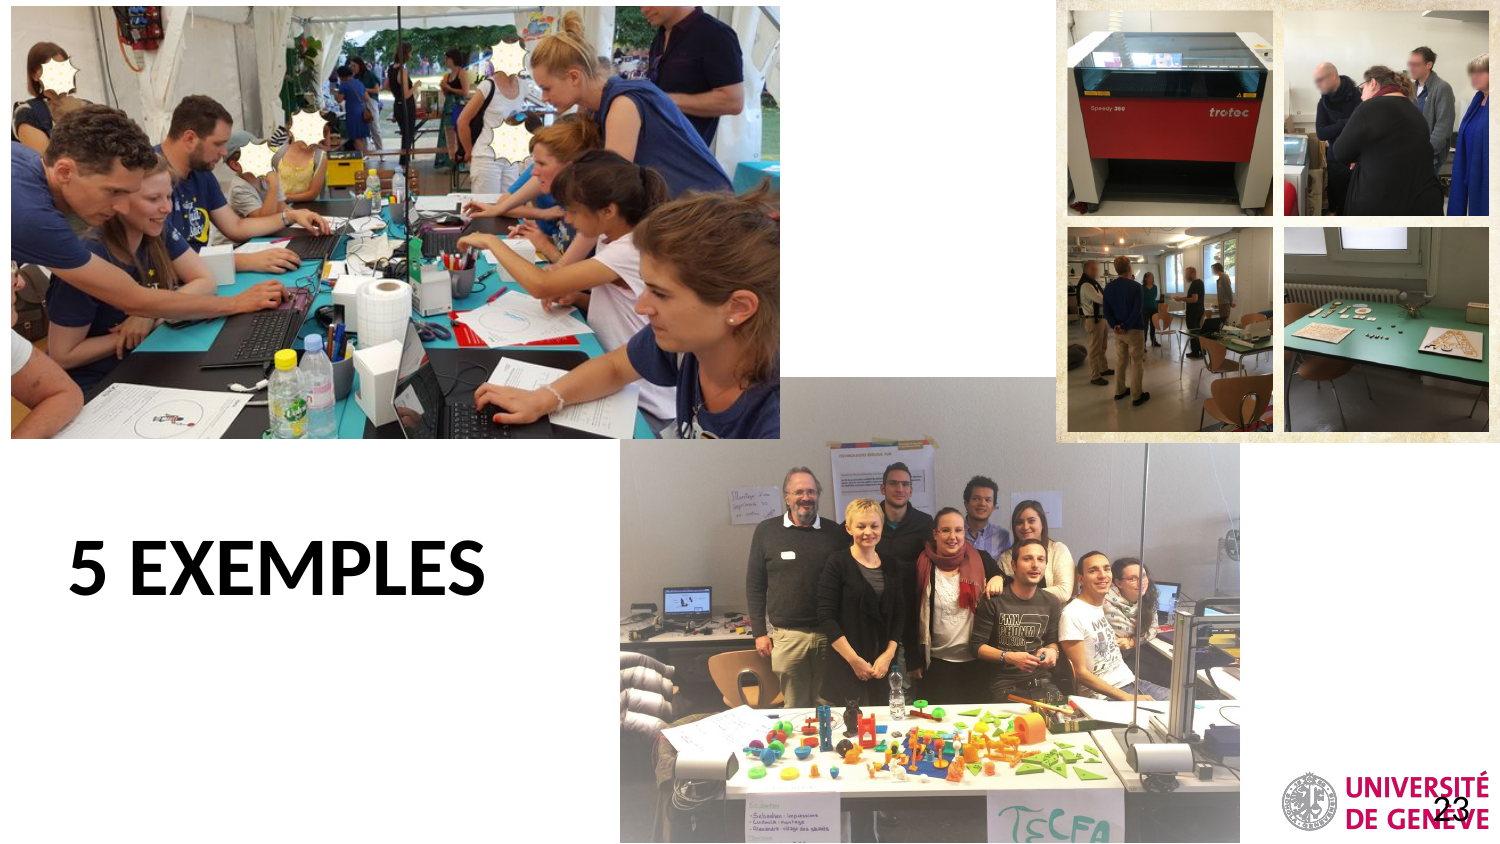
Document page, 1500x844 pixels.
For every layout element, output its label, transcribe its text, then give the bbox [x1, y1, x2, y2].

picture [11, 0, 1500, 843]
title 5 Exemples [53, 504, 591, 710]
slide_number <numéro> [1417, 776, 1500, 821]
picture [1269, 759, 1500, 844]
